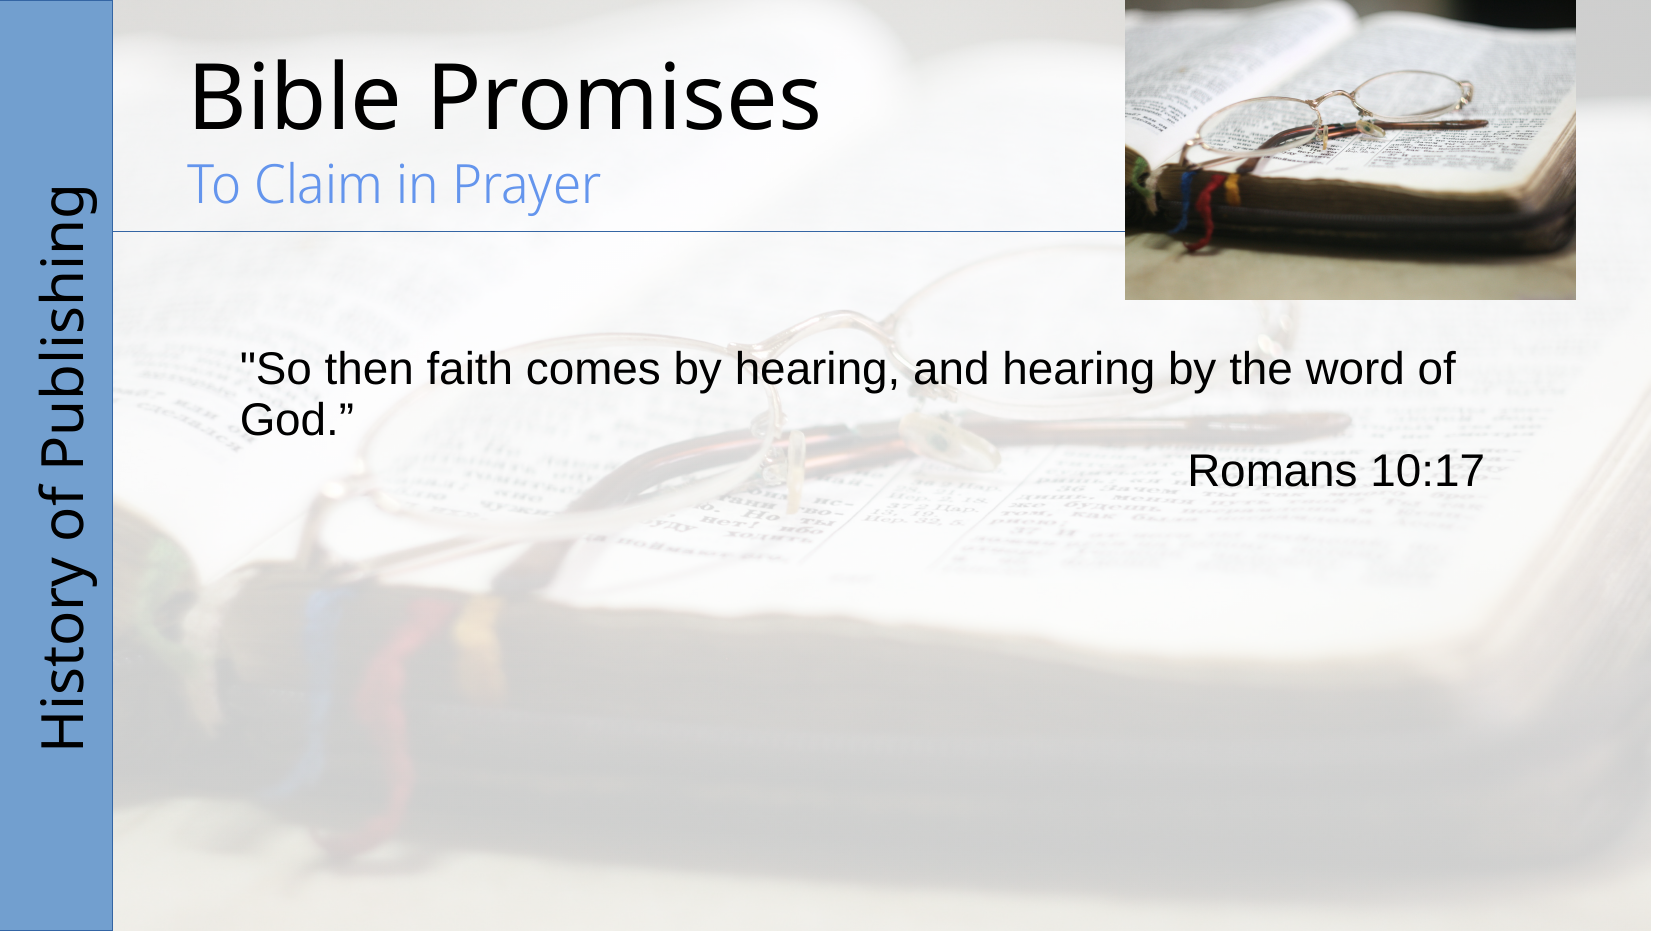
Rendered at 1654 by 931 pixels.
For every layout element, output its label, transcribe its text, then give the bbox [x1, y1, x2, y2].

text_box [0, 0, 113, 931]
text_box History of Publishing [13, 37, 105, 901]
picture [113, 0, 1651, 931]
title To Claim in Prayer [187, 232, 1125, 239]
text_box "So then faith comes by hearing, and hearing by the word of God.” Romans 10:17 [225, 335, 1501, 505]
title Bible Promises [187, 33, 1125, 125]
title To Claim in Prayer [187, 125, 1125, 231]
